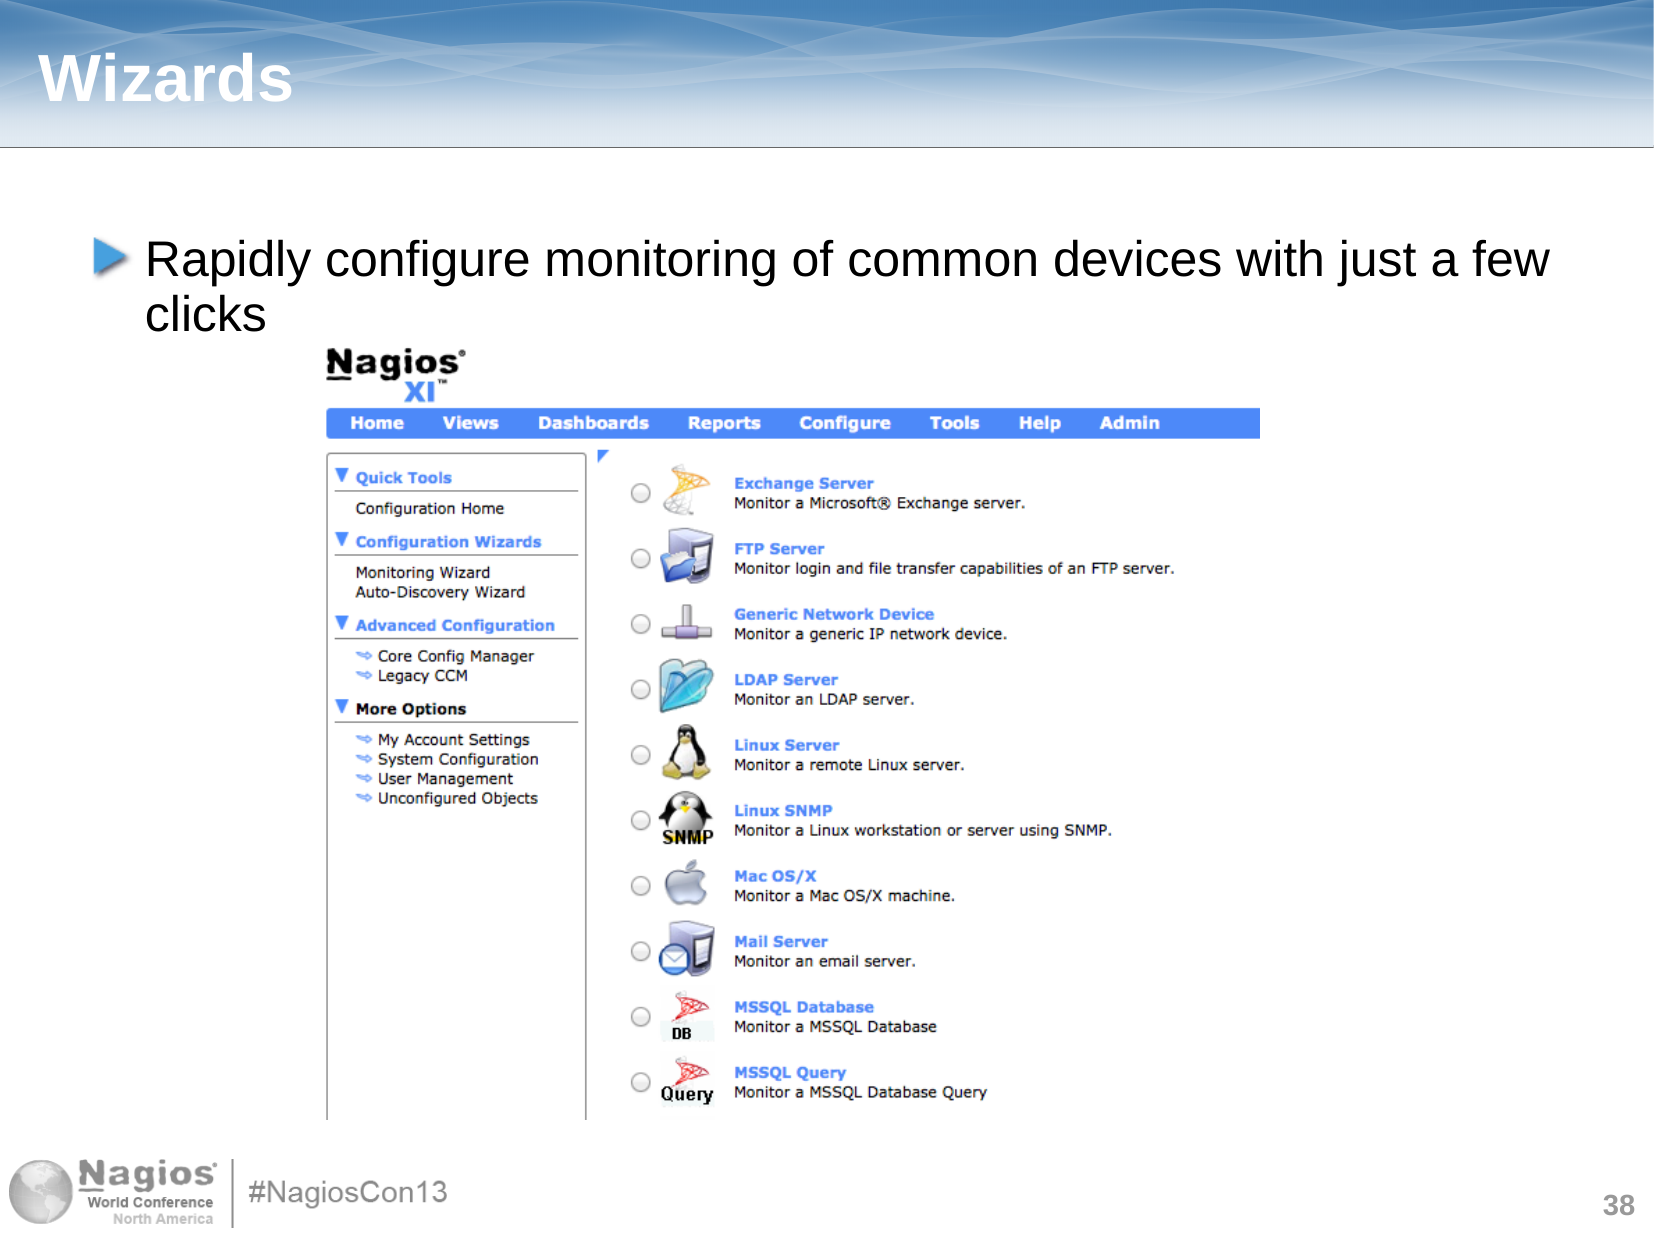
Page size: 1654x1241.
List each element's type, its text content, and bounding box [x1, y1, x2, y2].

list Rapidly configure monitoring of common devices with just a few clicks [74, 126, 1563, 382]
picture [9, 1159, 453, 1228]
picture [0, 0, 1654, 147]
picture [321, 340, 1260, 1120]
title Wizards [38, 29, 1245, 127]
